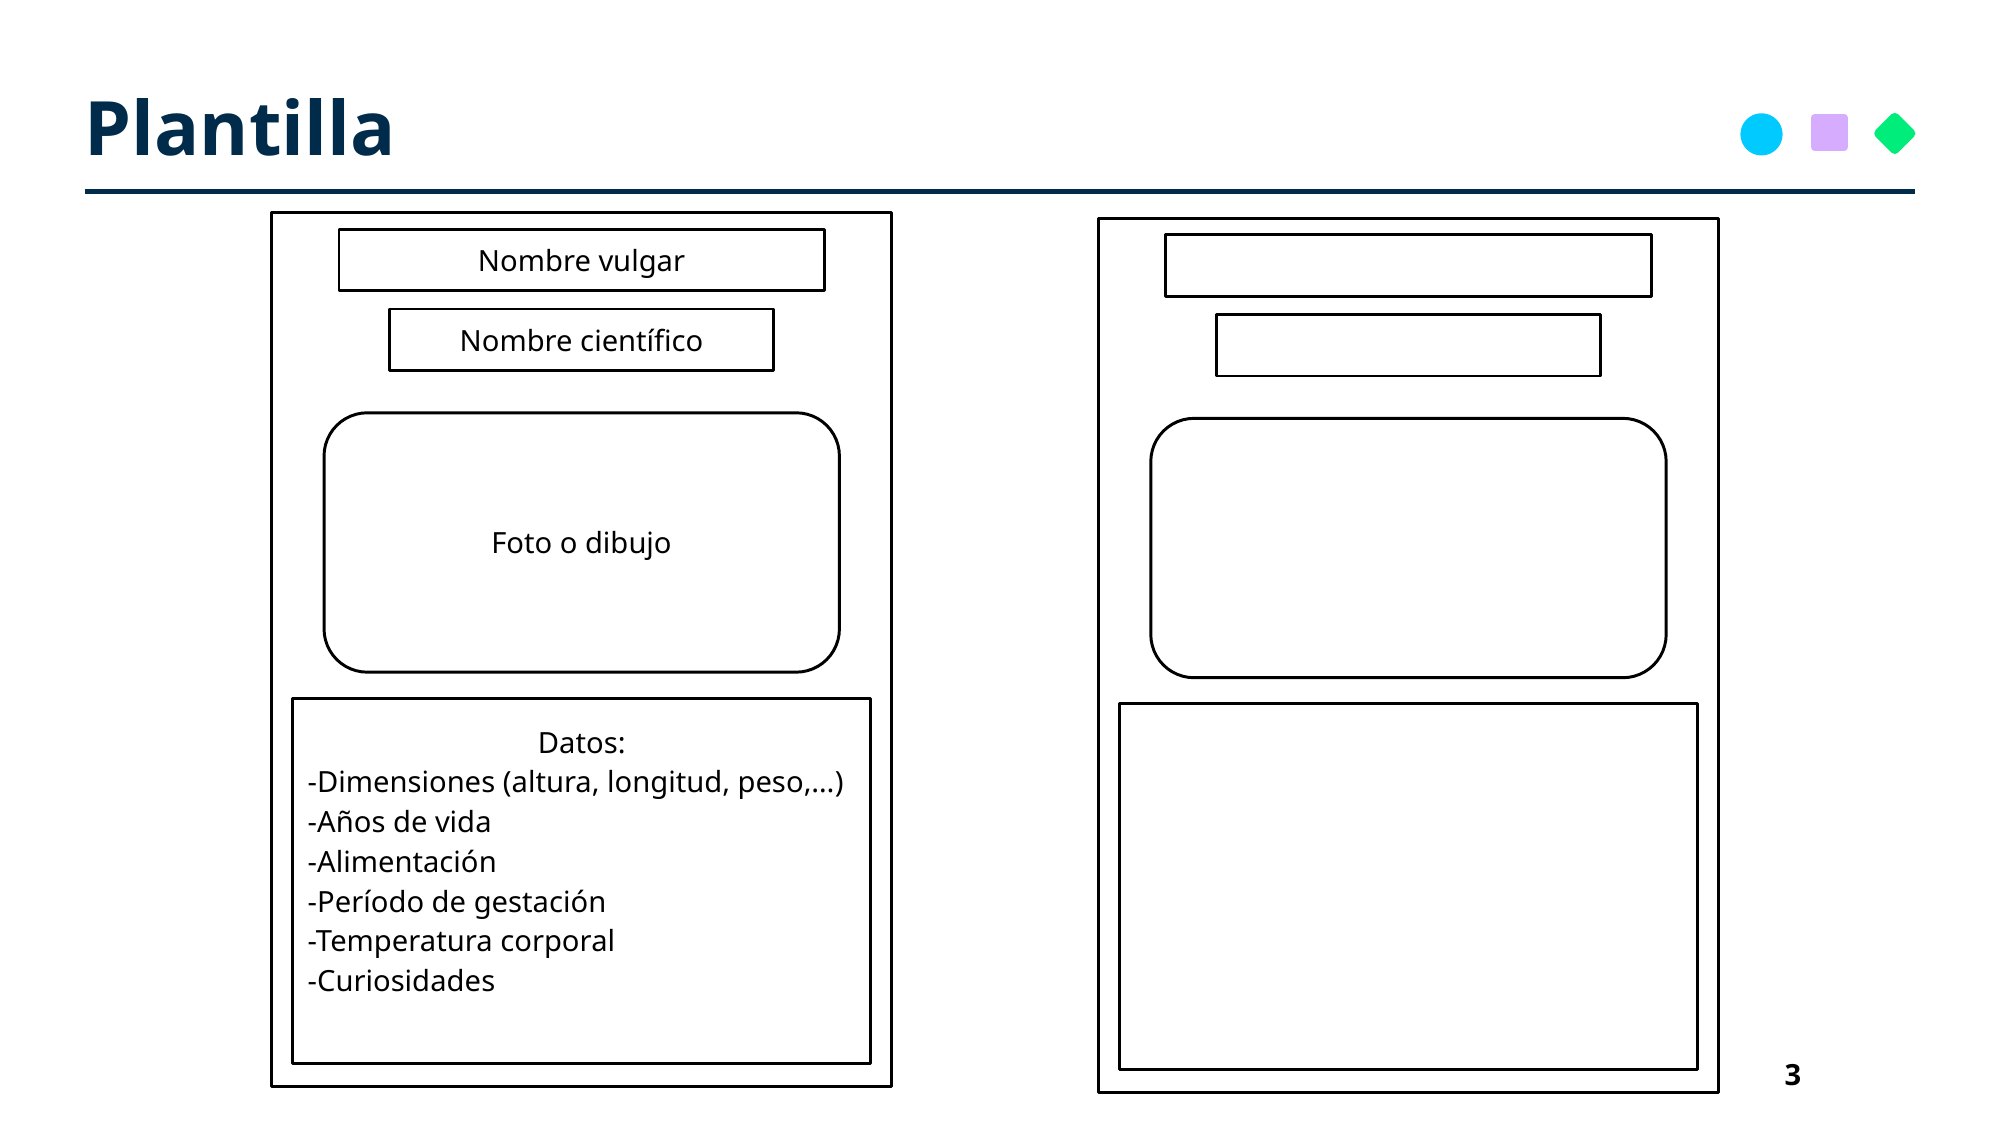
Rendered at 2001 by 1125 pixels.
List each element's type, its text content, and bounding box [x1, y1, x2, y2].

text_box Datos: -Dimensiones (altura, longitud, peso,…) -Años de vida -Alimentación -Período de gestación -Temperatura corporal -Curiosidades [292, 698, 871, 1064]
text_box Nombre científico [389, 308, 774, 371]
text_box [1098, 218, 1719, 1093]
title Plantilla [84, 29, 1601, 178]
text_box Foto o dibujo [324, 412, 840, 673]
text_box Nombre vulgar [338, 229, 825, 291]
text_box [271, 212, 892, 1087]
